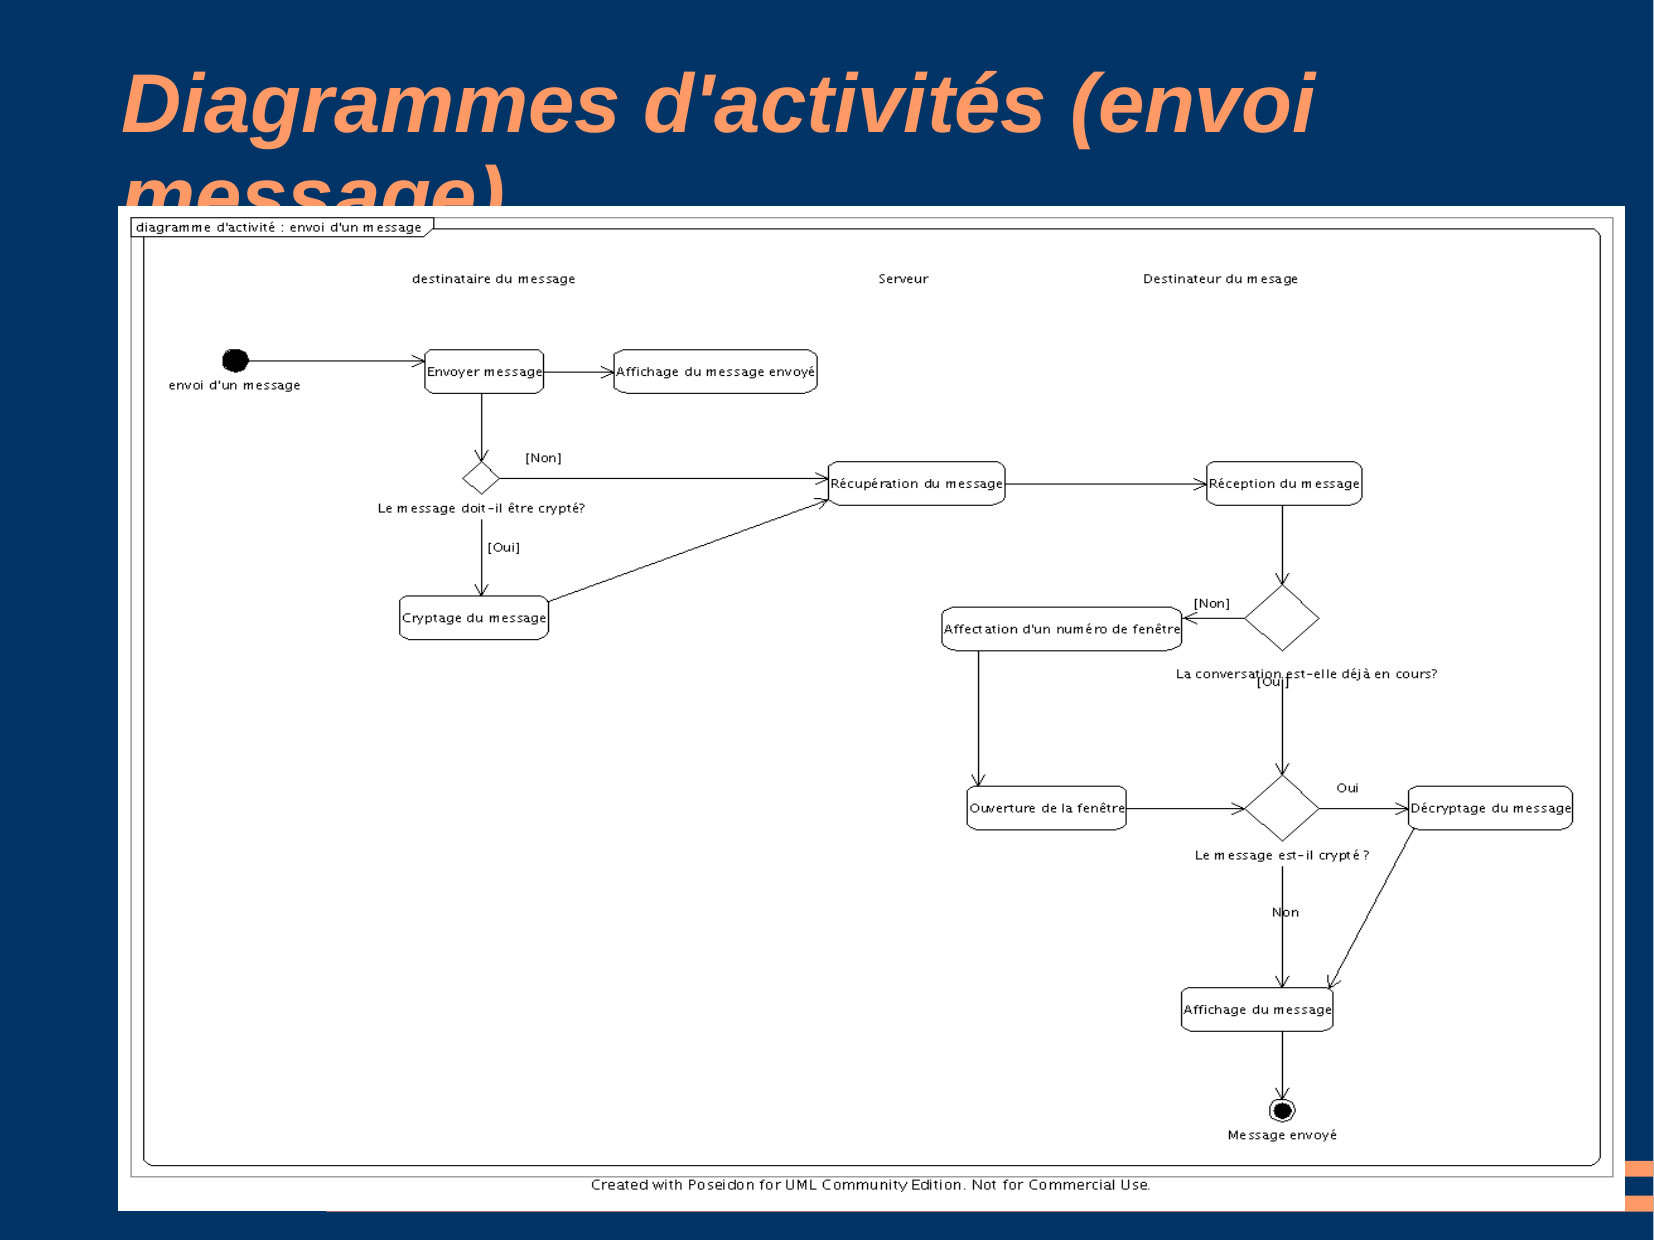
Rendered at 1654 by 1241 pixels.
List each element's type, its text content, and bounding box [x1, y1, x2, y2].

picture [118, 206, 1625, 1211]
title Diagrammes d'activités (envoi message) [121, 46, 1534, 206]
